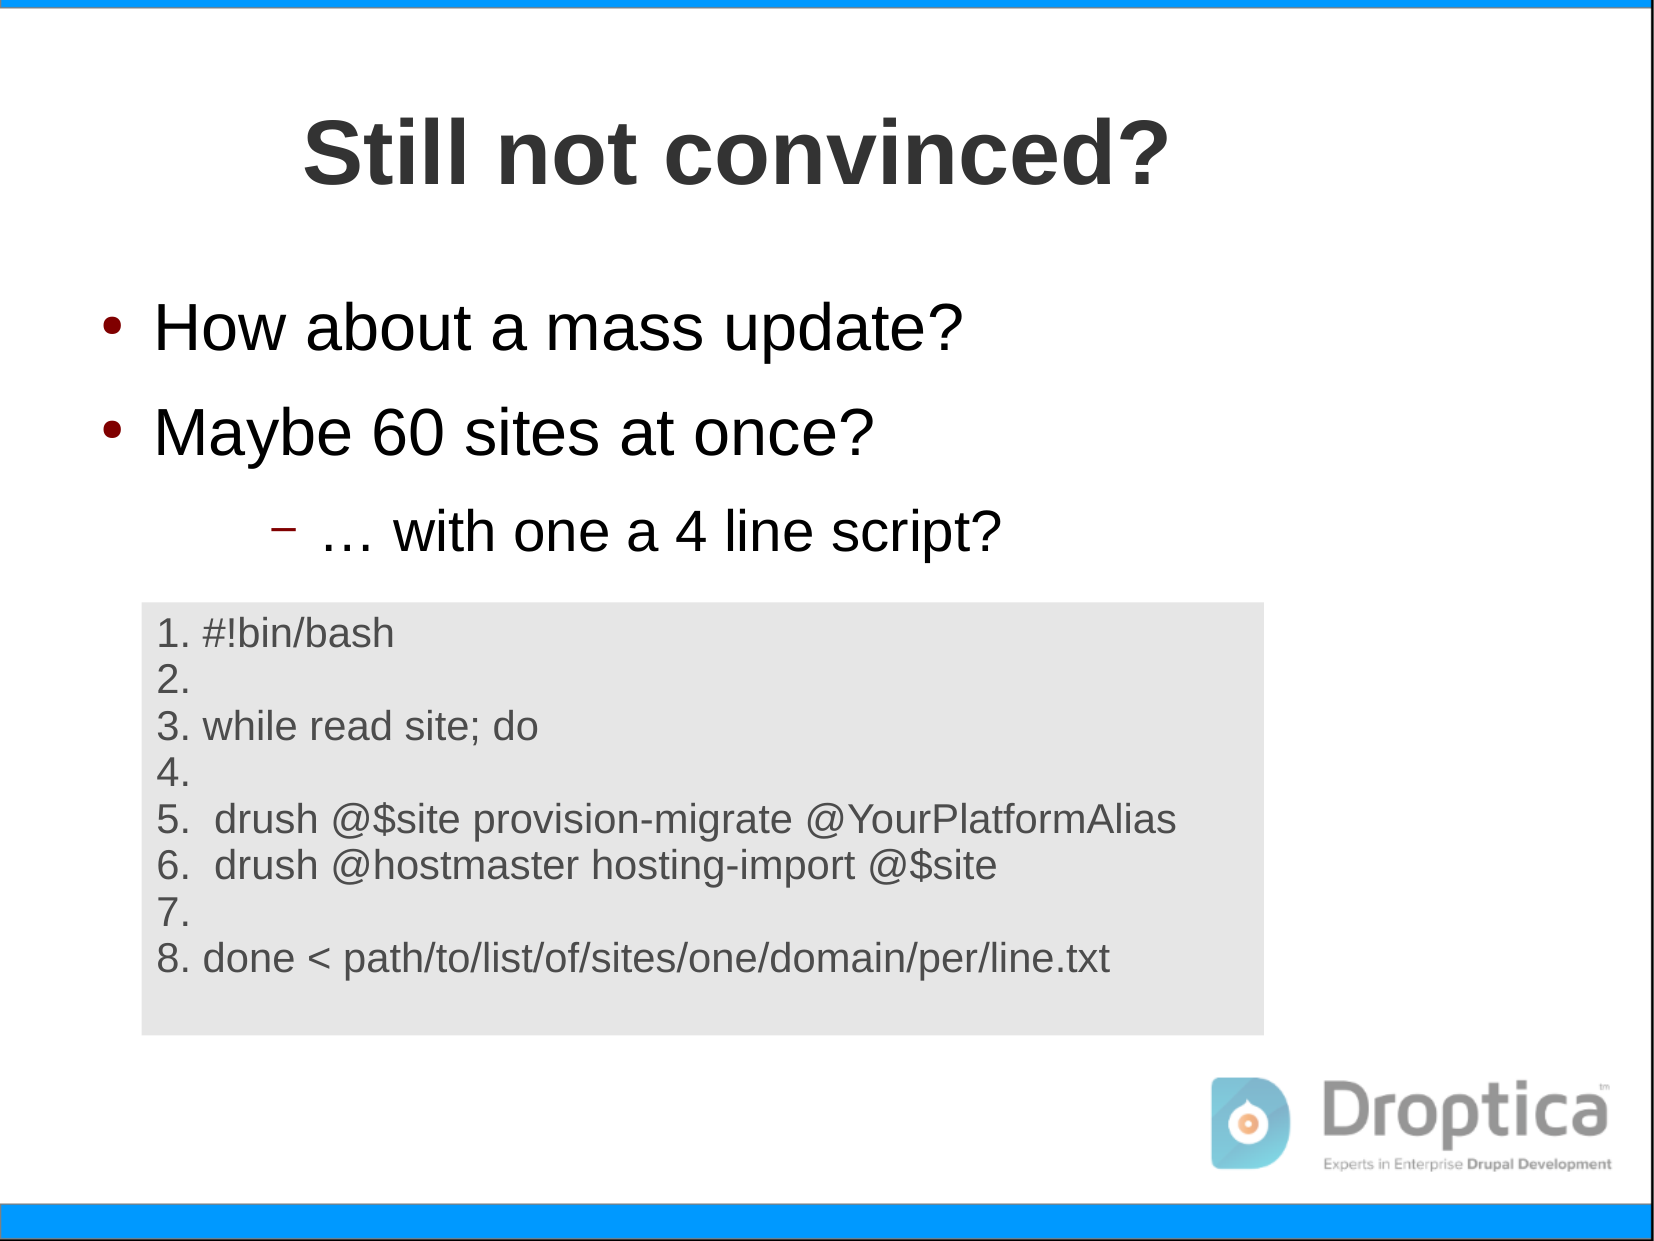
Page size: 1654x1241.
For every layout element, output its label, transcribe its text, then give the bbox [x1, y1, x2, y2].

picture [0, 0, 1654, 1241]
text_box 1. #!bin/bash 2. 3. while read site; do 4. 5. drush @$site provision-migrate @YourPlatformAlias 6. drush @hostmaster hosting-import @$site 7. 8. done < path/to/list/of/sites/one/domain/per/line.txt [141, 602, 1264, 1036]
title Still not convinced? [59, 49, 1418, 257]
list How about a mass update? Maybe 60 sites at once? … with one a 4 line script? [82, 290, 1538, 995]
